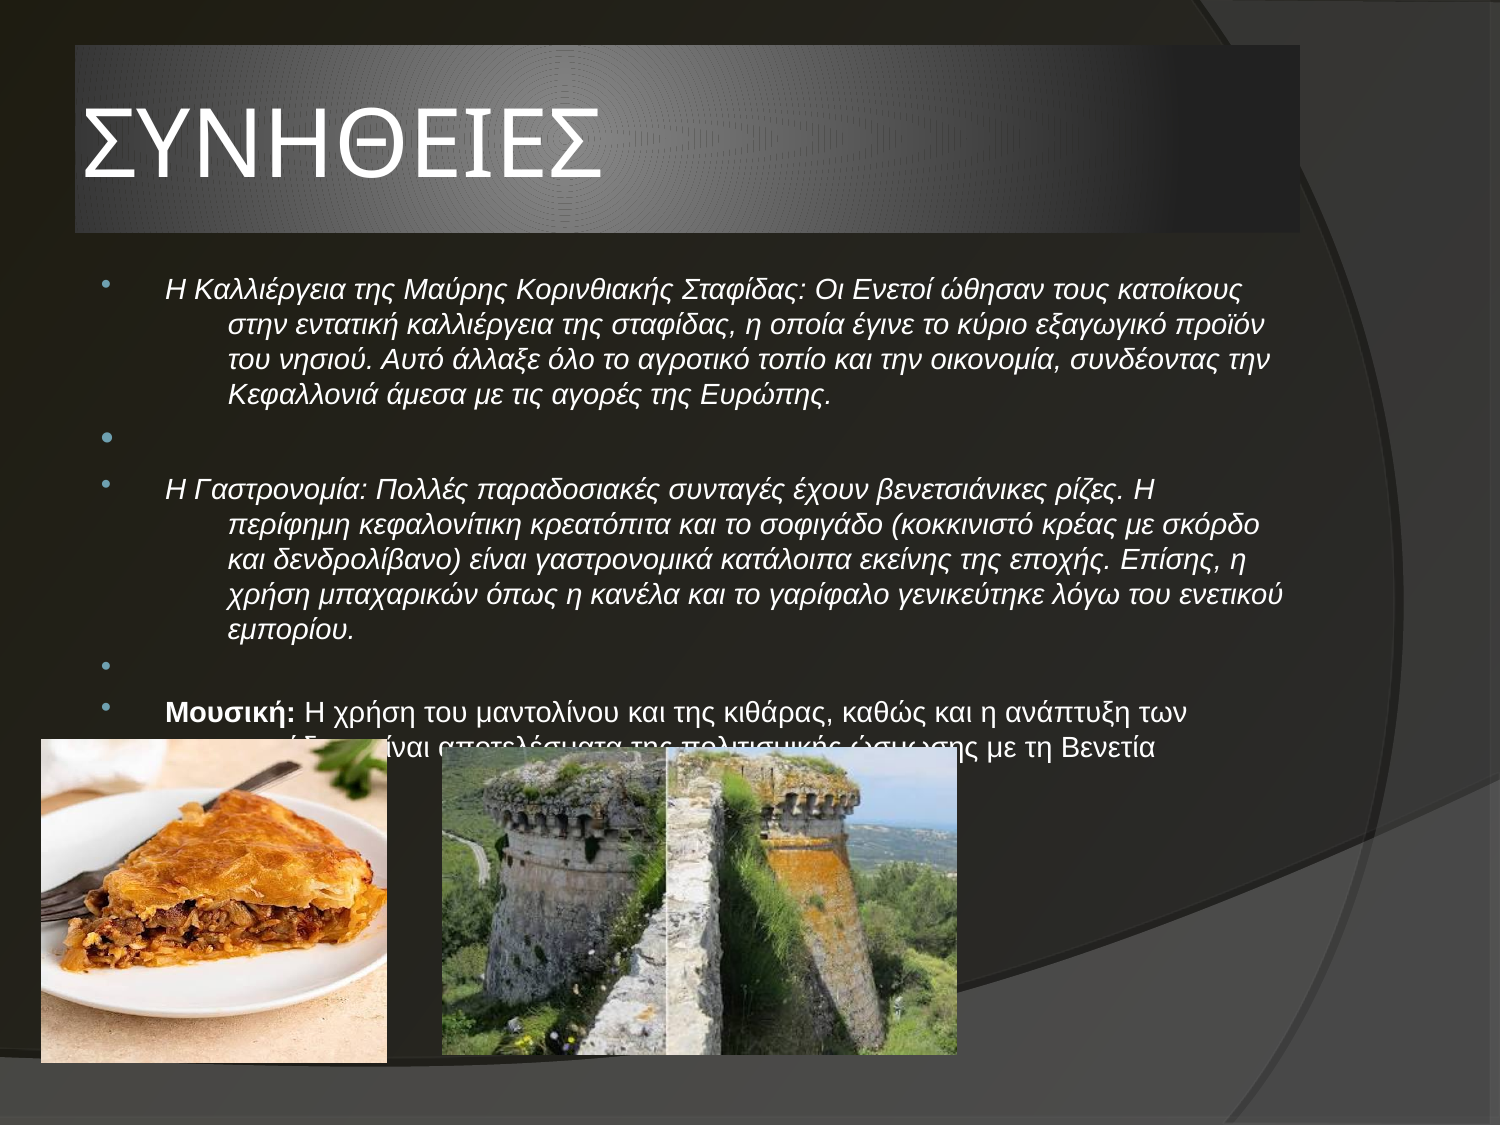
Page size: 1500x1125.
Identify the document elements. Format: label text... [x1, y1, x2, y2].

picture [442, 747, 957, 1055]
title ΣΥΝΗΘΕΙΕΣ [75, 45, 1300, 233]
list Η Καλλιέργεια της Μαύρης Κορινθιακής Σταφίδας: Οι Ενετοί ώθησαν τους κατοίκους στην εντατική καλλιέργεια της σταφίδας, η οποία έγινε το κύριο εξαγωγικό προϊόν του νησιού. Αυτό άλλαξε όλο το αγροτικό τοπίο και την οικονομία, συνδέοντας την Κεφαλλονιά άμεσα με τις αγορές της Ευρώπης. Η Γαστρονομία: Πολλές παραδοσιακές συνταγές έχουν βενετσιάνικες ρίζες. Η περίφημη κεφαλονίτικη κρεατόπιτα και το σοφιγάδο (κοκκινιστό κρέας με σκόρδο και δενδρολίβανο) είναι γαστρονομικά κατάλοιπα εκείνης της εποχής. Επίσης, η χρήση μπαχαρικών όπως η κανέλα και το γαρίφαλο γενικεύτηκε λόγω του ενετικού εμπορίου. Μουσική: Η χρήση του μαντολίνου και της κιθάρας, καθώς και η ανάπτυξη των καντάδων, είναι αποτελέσματα της πολιτισμικής ώσμωσης με τη Βενετία [75, 262, 1300, 1005]
picture [41, 739, 387, 1063]
